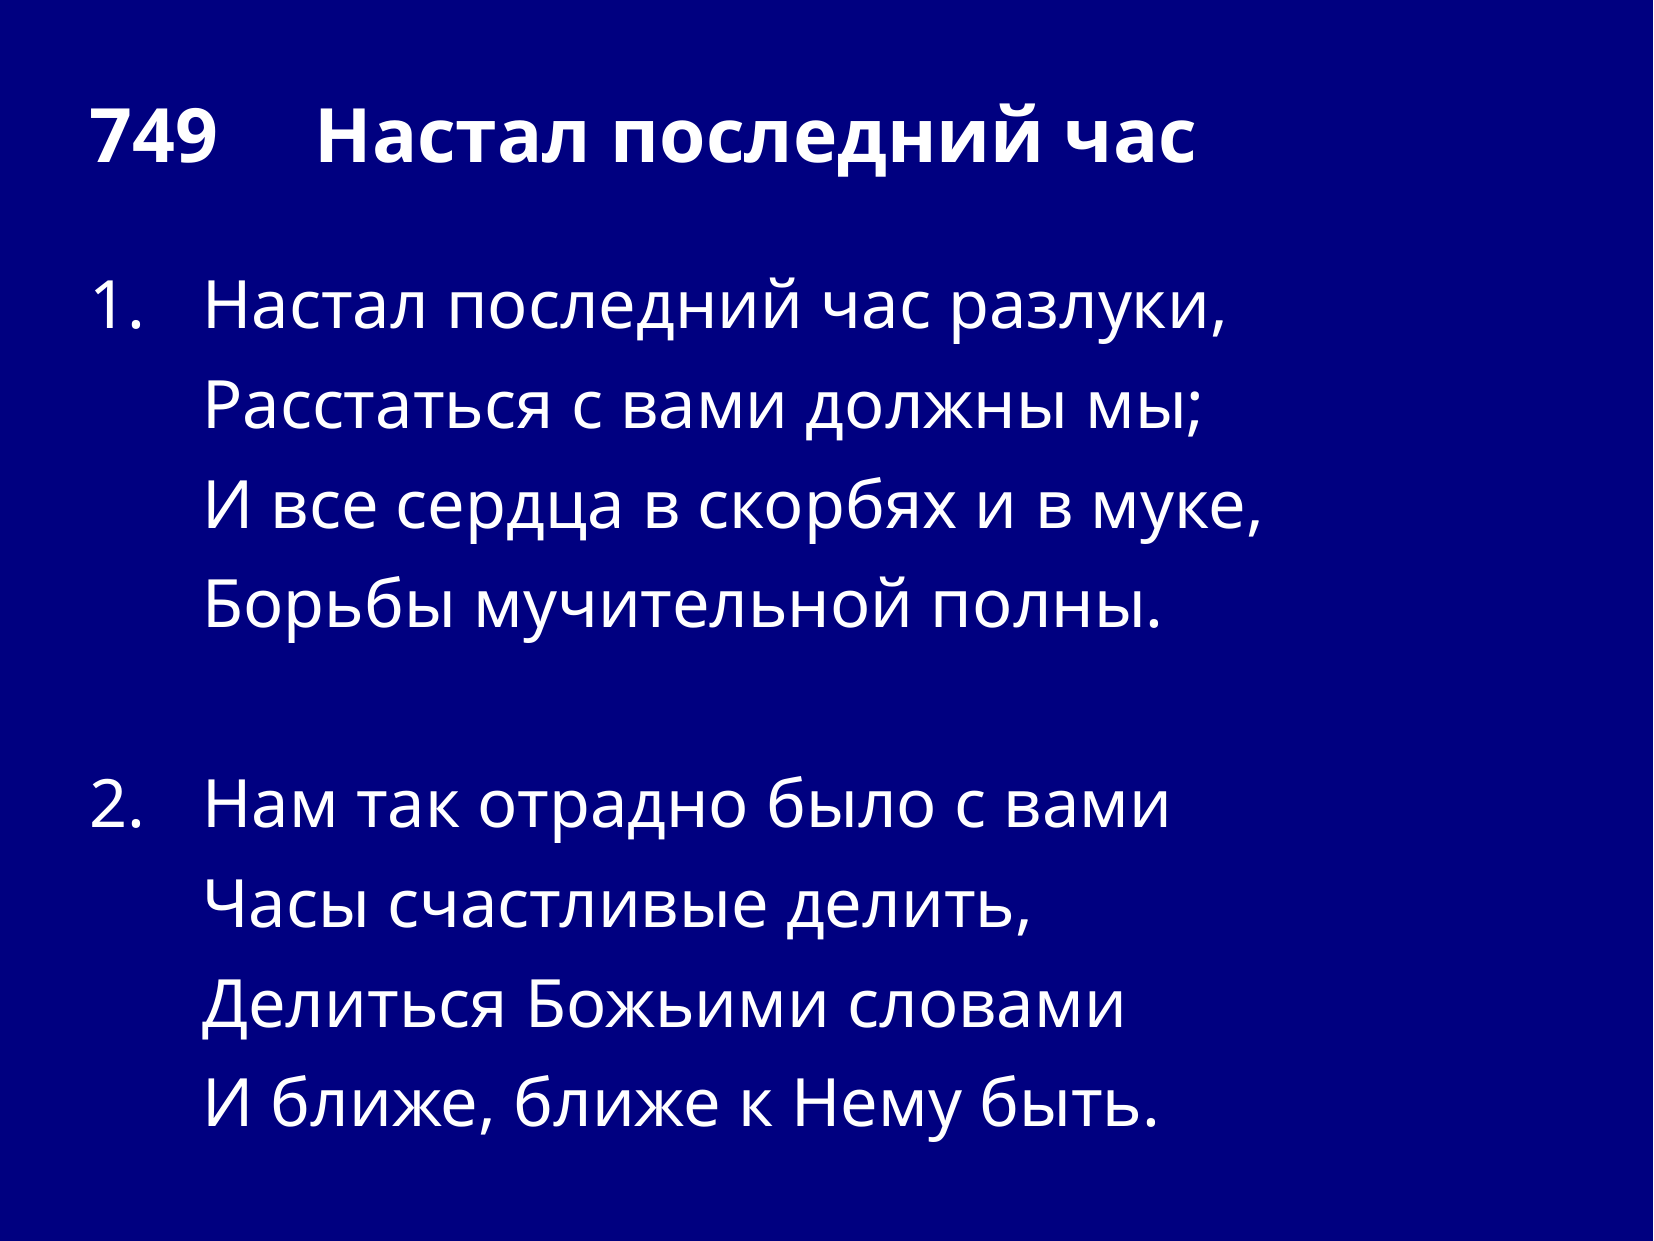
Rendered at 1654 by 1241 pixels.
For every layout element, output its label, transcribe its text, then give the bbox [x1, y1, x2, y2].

text_box 1. Настал последний час разлуки, Расстаться с вами должны мы; И все сердца в скорбях и в муке, Борьбы мучительной полны. 2. Нам так отрадно было с вами Часы счастливые делить, Делиться Божьими словами И ближе, ближе к Нему быть. [75, 188, 1576, 1163]
text_box 749 Настал последний час [75, 75, 1576, 188]
